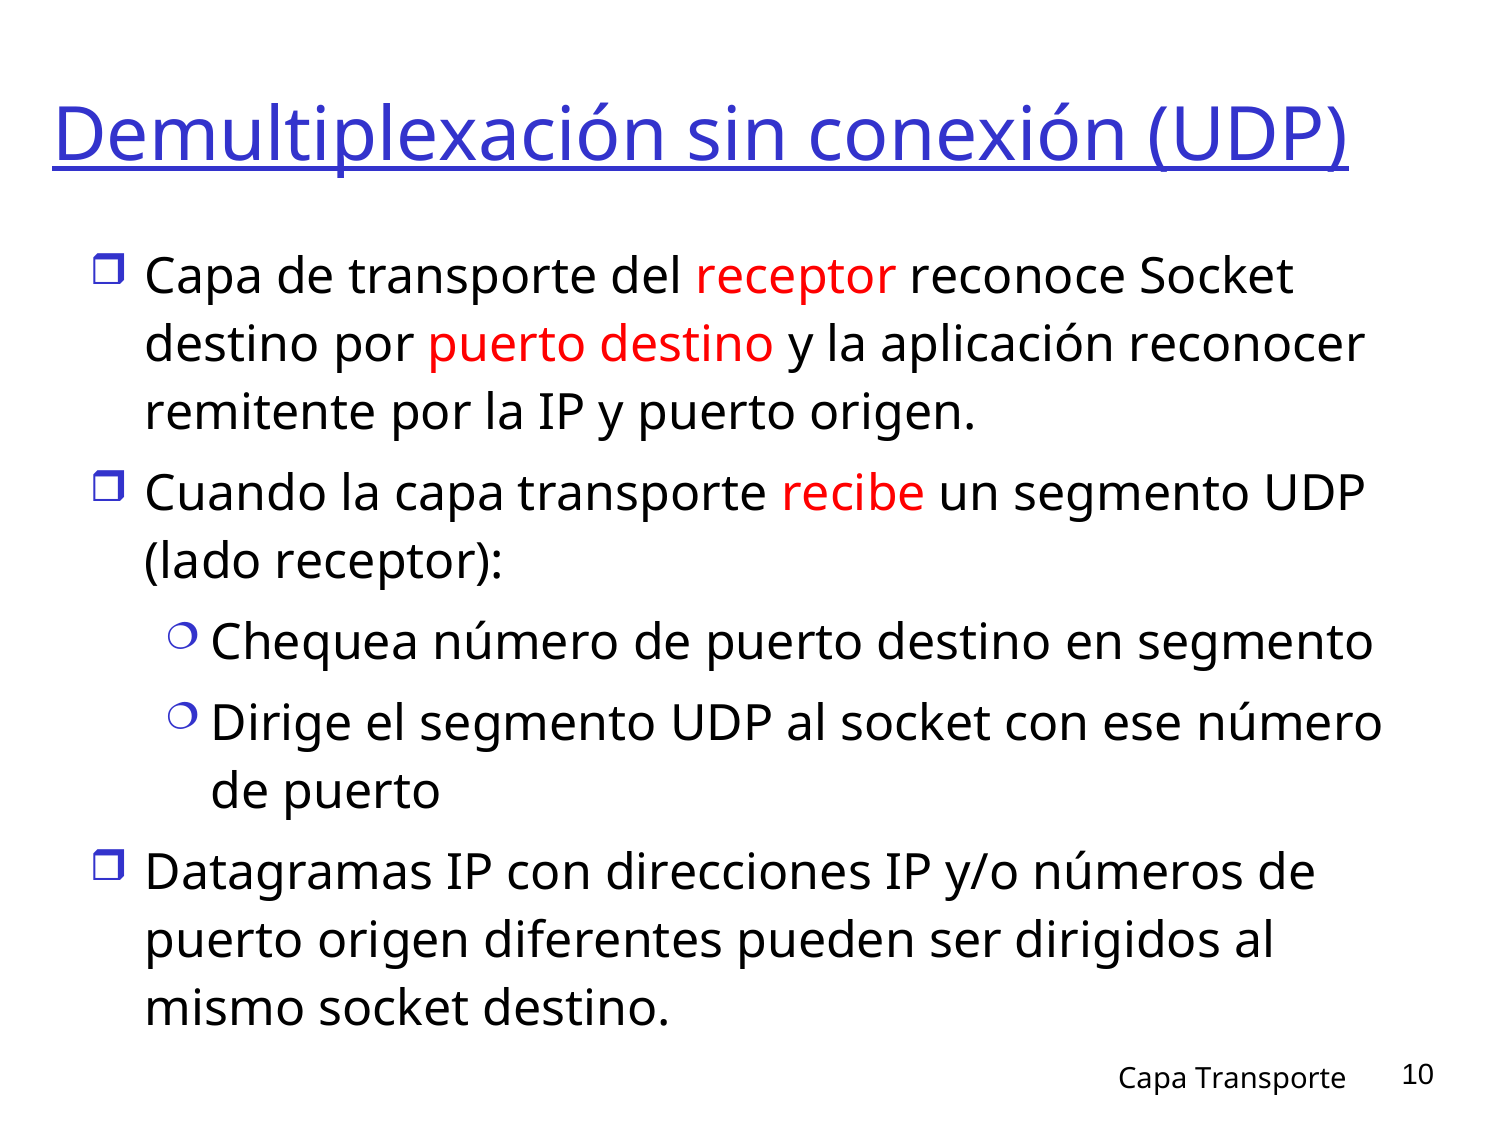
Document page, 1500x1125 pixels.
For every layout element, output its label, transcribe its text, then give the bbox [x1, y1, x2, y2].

title Demultiplexación sin conexión (UDP)‏ [37, 37, 1463, 225]
list Capa de transporte del receptor reconoce Socket destino por puerto destino y la aplicación reconocer remitente por la IP y puerto origen. Cuando la capa transporte recibe un segmento UDP (lado receptor): Chequea número de puerto destino en segmento Dirige el segmento UDP al socket con ese número de puerto Datagramas IP con direcciones IP y/o números de puerto origen diferentes pueden ser dirigidos al mismo socket destino. [75, 232, 1426, 1027]
